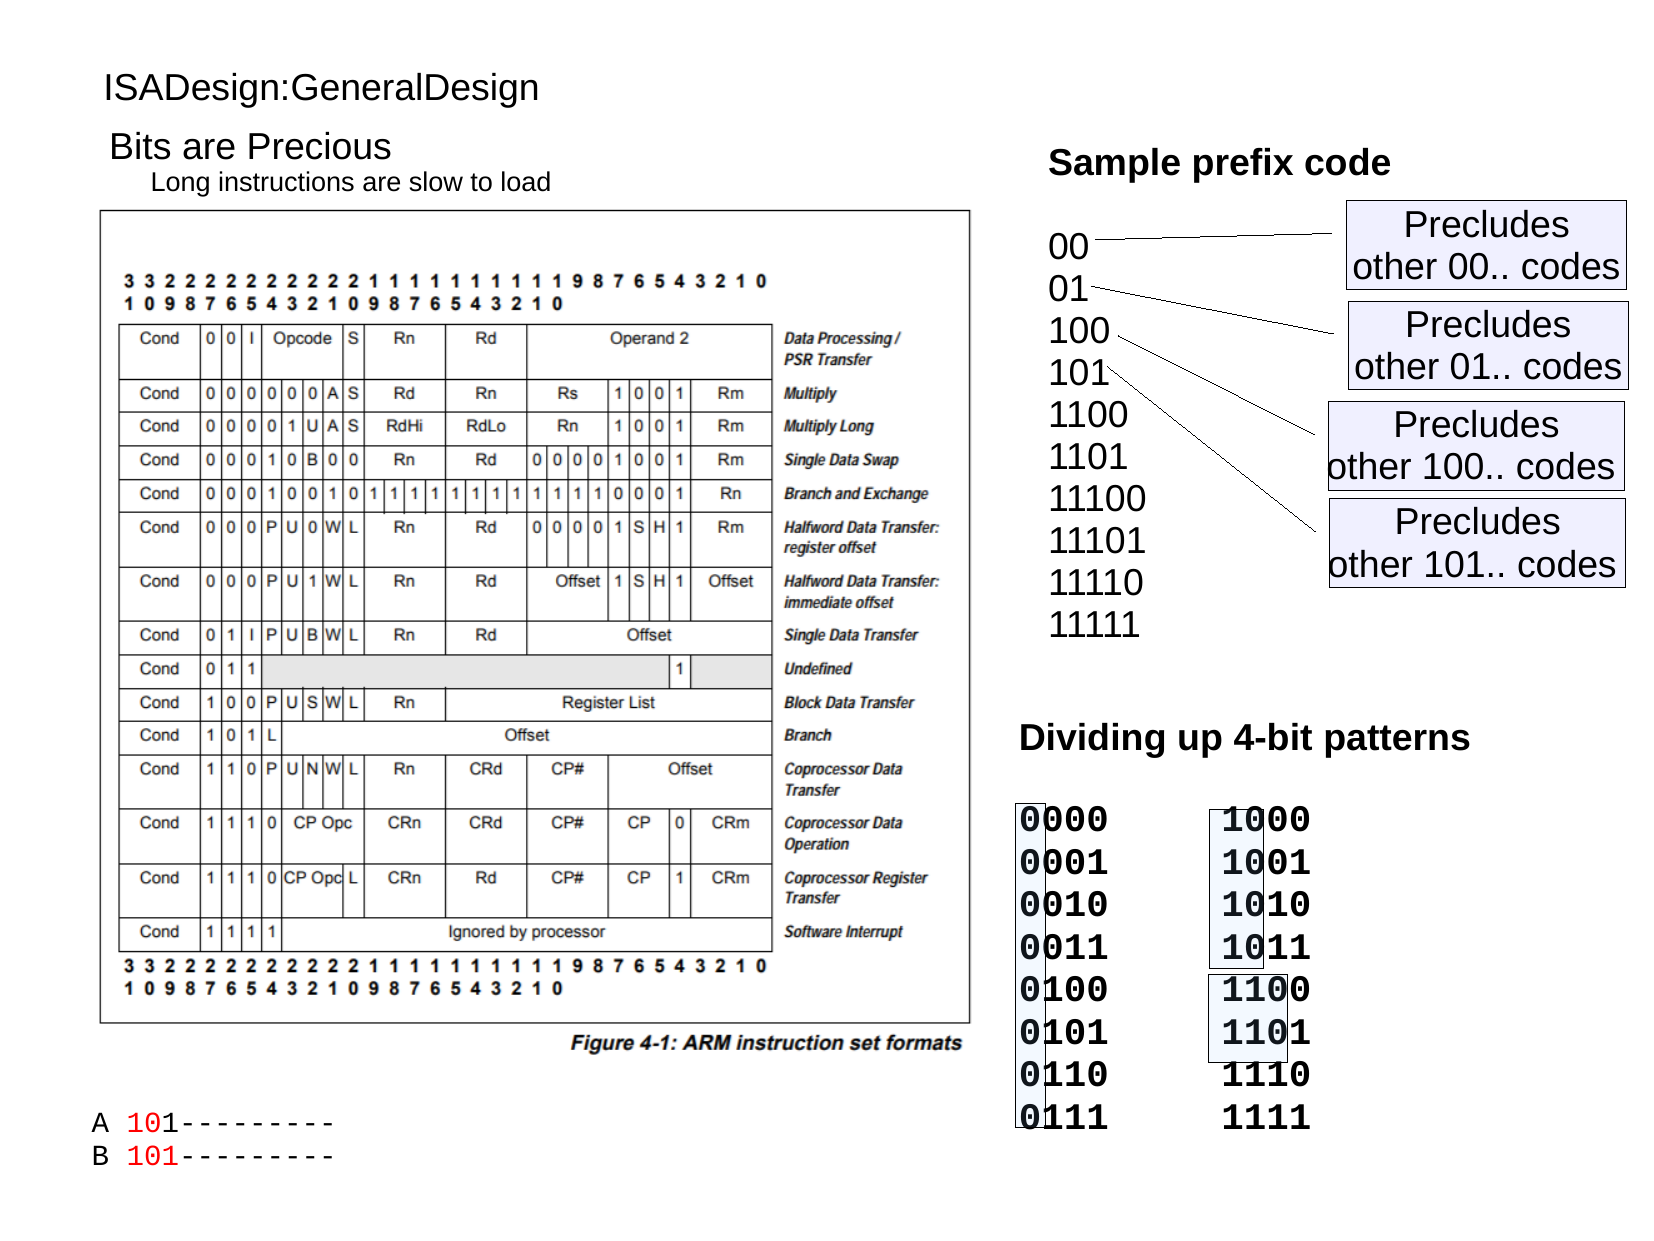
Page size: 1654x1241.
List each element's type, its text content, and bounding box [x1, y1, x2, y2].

text_box Long instructions are slow to load [135, 159, 566, 200]
text_box Bits are Precious [94, 118, 408, 176]
text_box Sample prefix code 00 01 100 101 1100 1101 11100 11101 11110 11111 [1033, 133, 1407, 655]
text_box [1209, 809, 1264, 969]
text_box [1015, 803, 1046, 1128]
text_box Precludes other 100.. codes [1329, 402, 1624, 490]
text_box A 101--------- B 101--------- [76, 1100, 352, 1179]
text_box Precludes other 00.. codes [1346, 201, 1627, 289]
text_box Precludes other 101.. codes [1330, 499, 1625, 587]
picture [86, 200, 1004, 1060]
text_box Dividing up 4-bit patterns 0000 1000 0001 1001 0010 1010 0011 1011 0100 1100 0101 1101 0110 1110 0111 1111 [1003, 708, 1486, 1150]
text_box ISADesign:GeneralDesign [88, 59, 555, 116]
text_box Precludes other 01.. codes [1348, 301, 1629, 390]
text_box [1208, 974, 1288, 1063]
